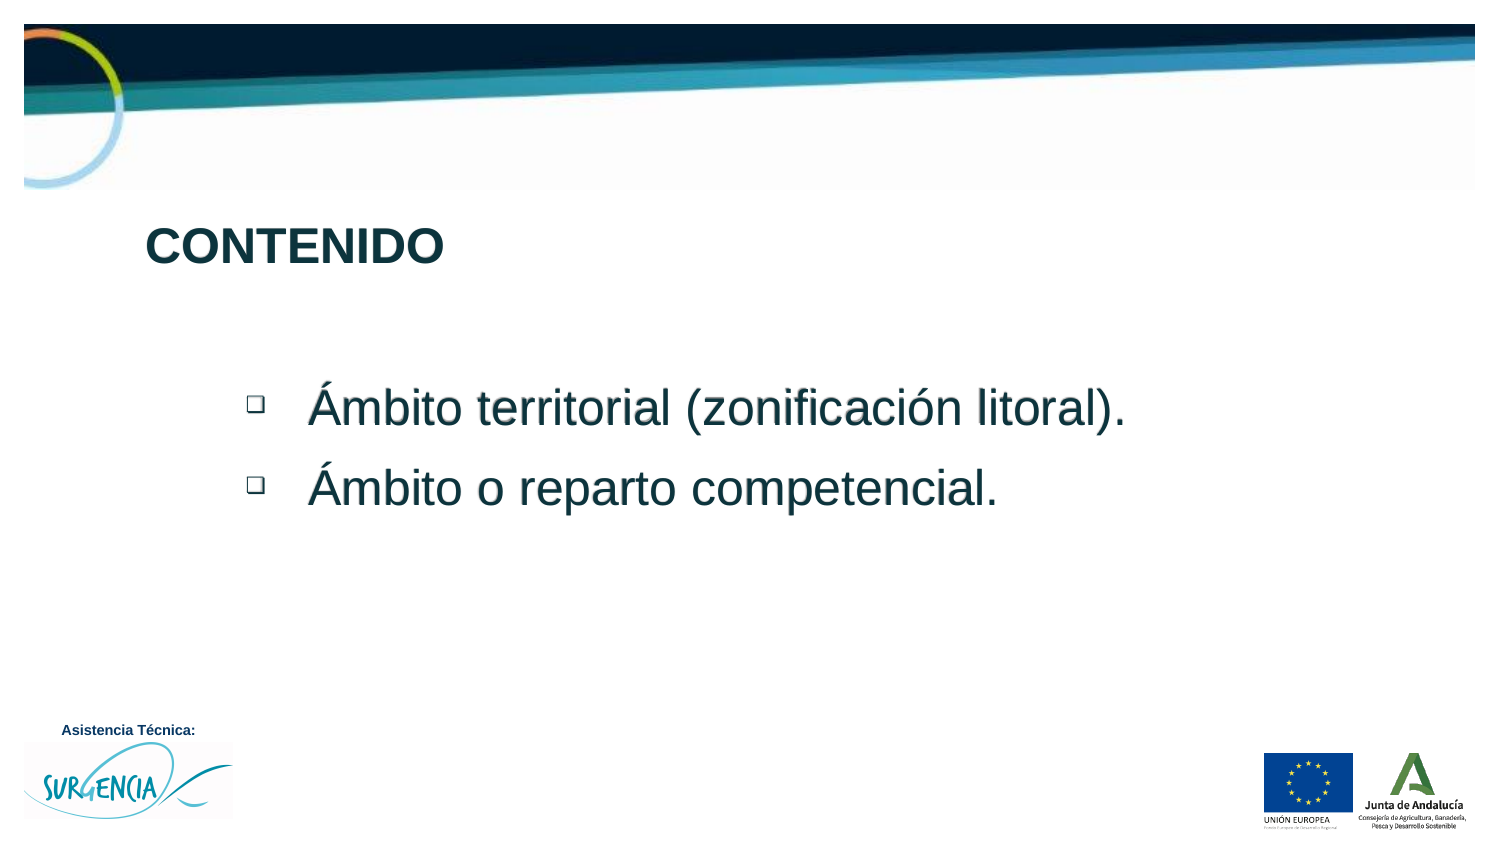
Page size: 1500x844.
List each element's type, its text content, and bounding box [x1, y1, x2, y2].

picture [1264, 753, 1476, 830]
text_box Asistencia Técnica: [41, 705, 216, 754]
picture [24, 24, 1475, 190]
text_box CONTENIDO Ámbito territorial (zonificación litoral). Ámbito o reparto competencial. [70, 208, 1430, 705]
picture [24, 742, 233, 819]
